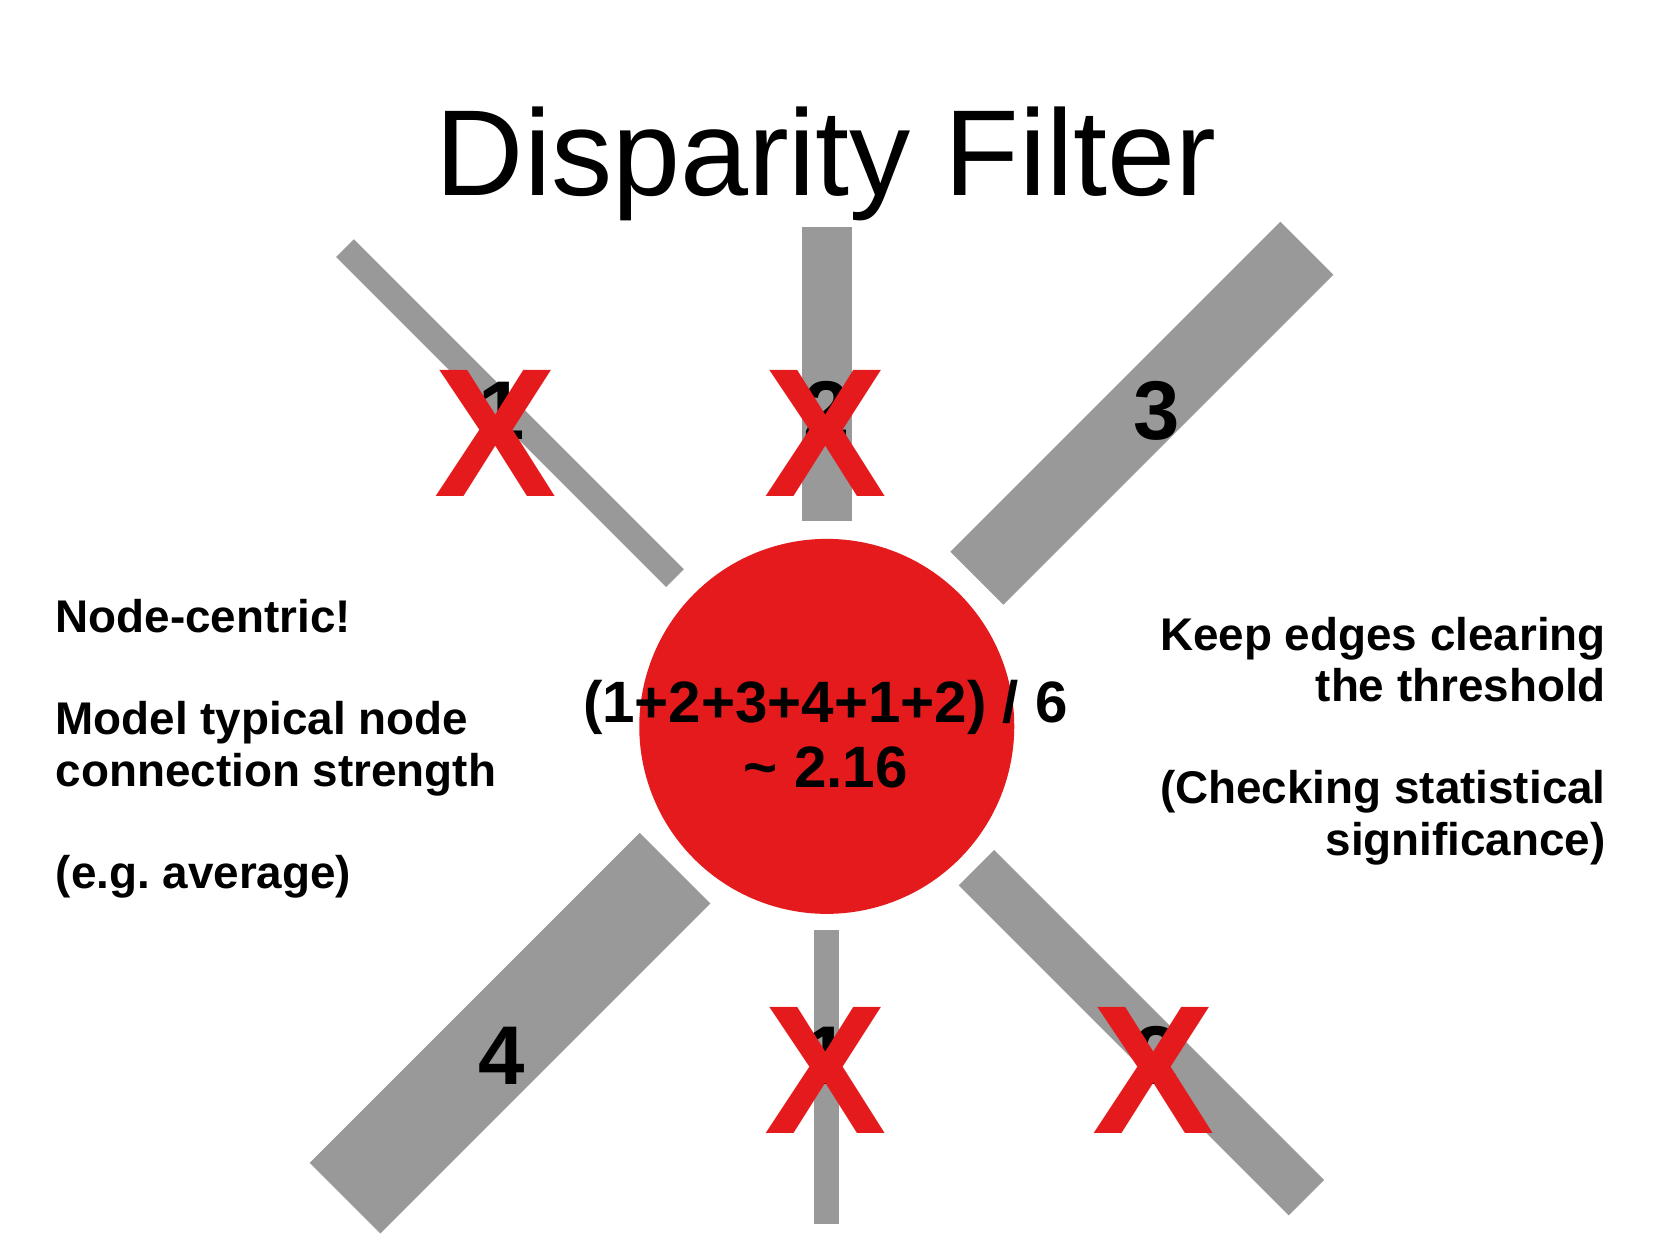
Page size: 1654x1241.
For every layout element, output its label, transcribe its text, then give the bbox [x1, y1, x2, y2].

text_box Keep edges clearing the threshold (Checking statistical significance) [1145, 601, 1630, 831]
title Disparity Filter [82, 49, 1571, 257]
text_box Node-centric! Model typical node connection strength (e.g. average) [41, 583, 526, 857]
text_box X [750, 960, 902, 1147]
text_box X [750, 323, 902, 511]
text_box X [1078, 960, 1231, 1147]
text_box 4 [463, 1001, 540, 1095]
text_box X [420, 323, 572, 511]
text_box [649, 788, 1004, 914]
text_box (1+2+3+4+1+2) / 6 ~ 2.16 [568, 662, 1084, 788]
text_box 3 [1118, 356, 1195, 450]
text_box [650, 538, 1003, 662]
